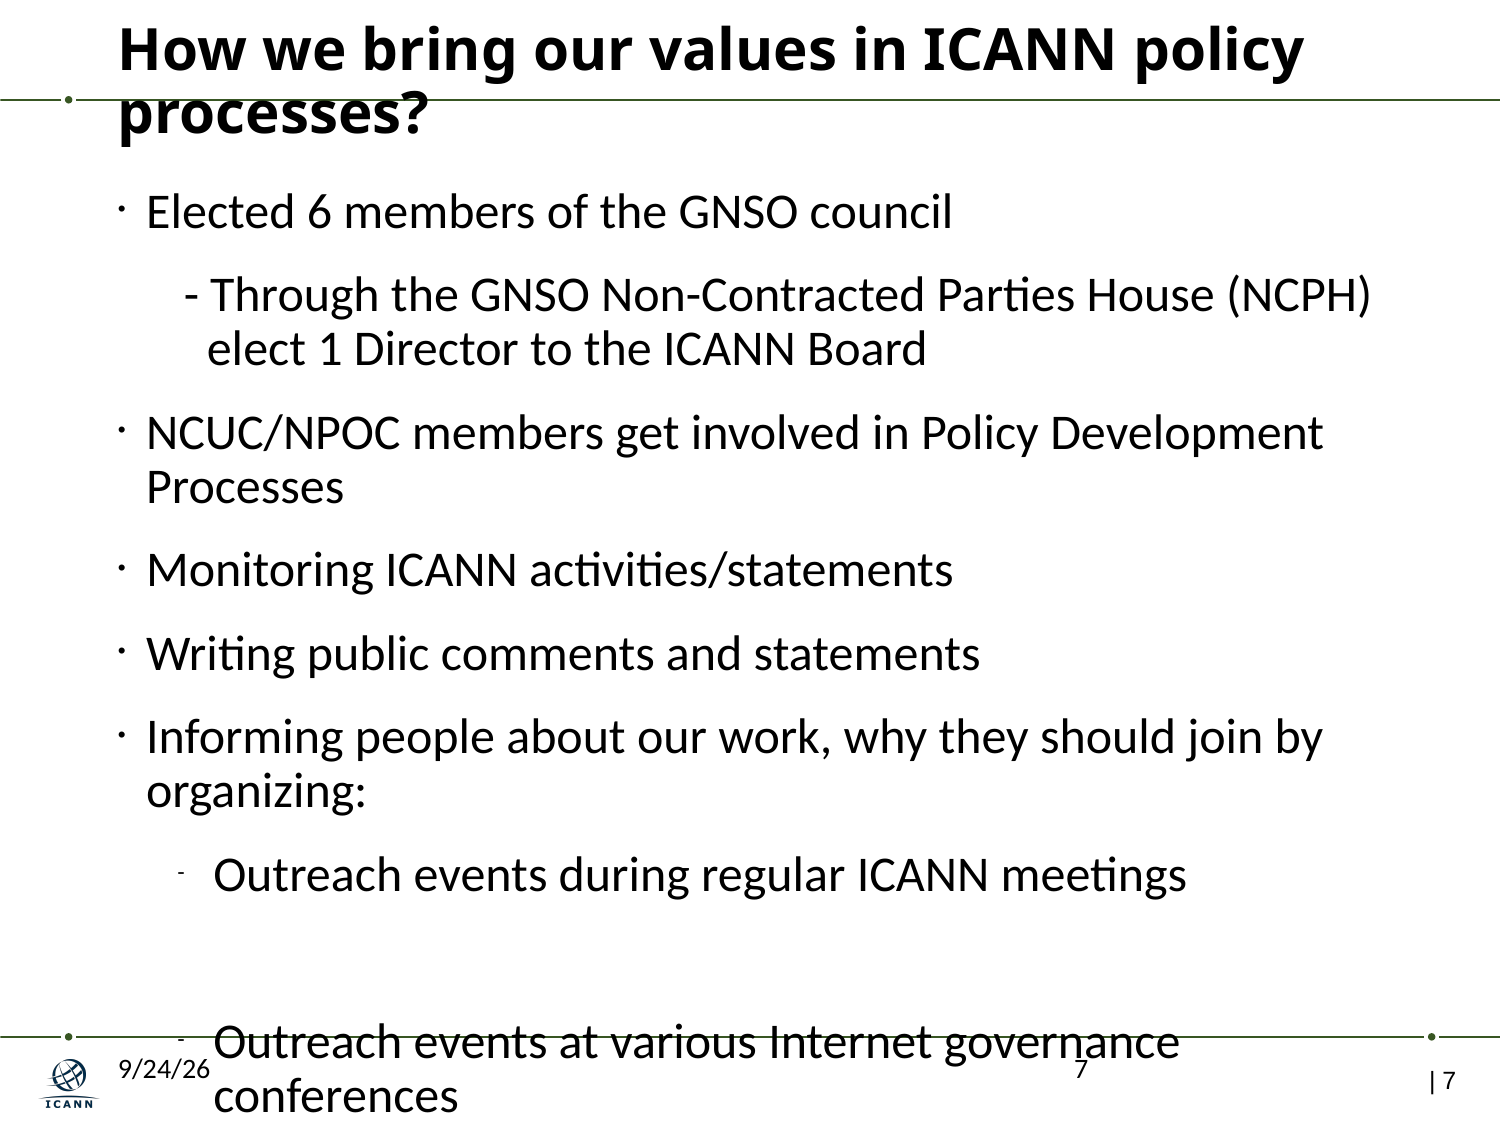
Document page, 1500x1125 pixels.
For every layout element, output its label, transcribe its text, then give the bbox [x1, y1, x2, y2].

picture [38, 1059, 100, 1108]
slide_number <number> [1059, 1042, 1397, 1103]
title How we bring our values in ICANN policy processes? [103, 12, 1397, 109]
slide_number 6/14/18 [103, 1042, 441, 1103]
footer [496, 1042, 1004, 1103]
list Elected 6 members of the GNSO council - Through the GNSO Non-Contracted Parties House (NCPH) elect 1 Director to the ICANN Board NCUC/NPOC members get involved in Policy Development Processes Monitoring ICANN activities/statements Writing public comments and statements Informing people about our work, why they should join by organizing: Outreach events during regular ICANN meetings Outreach events at various Internet governance conferences [103, 177, 1397, 1014]
